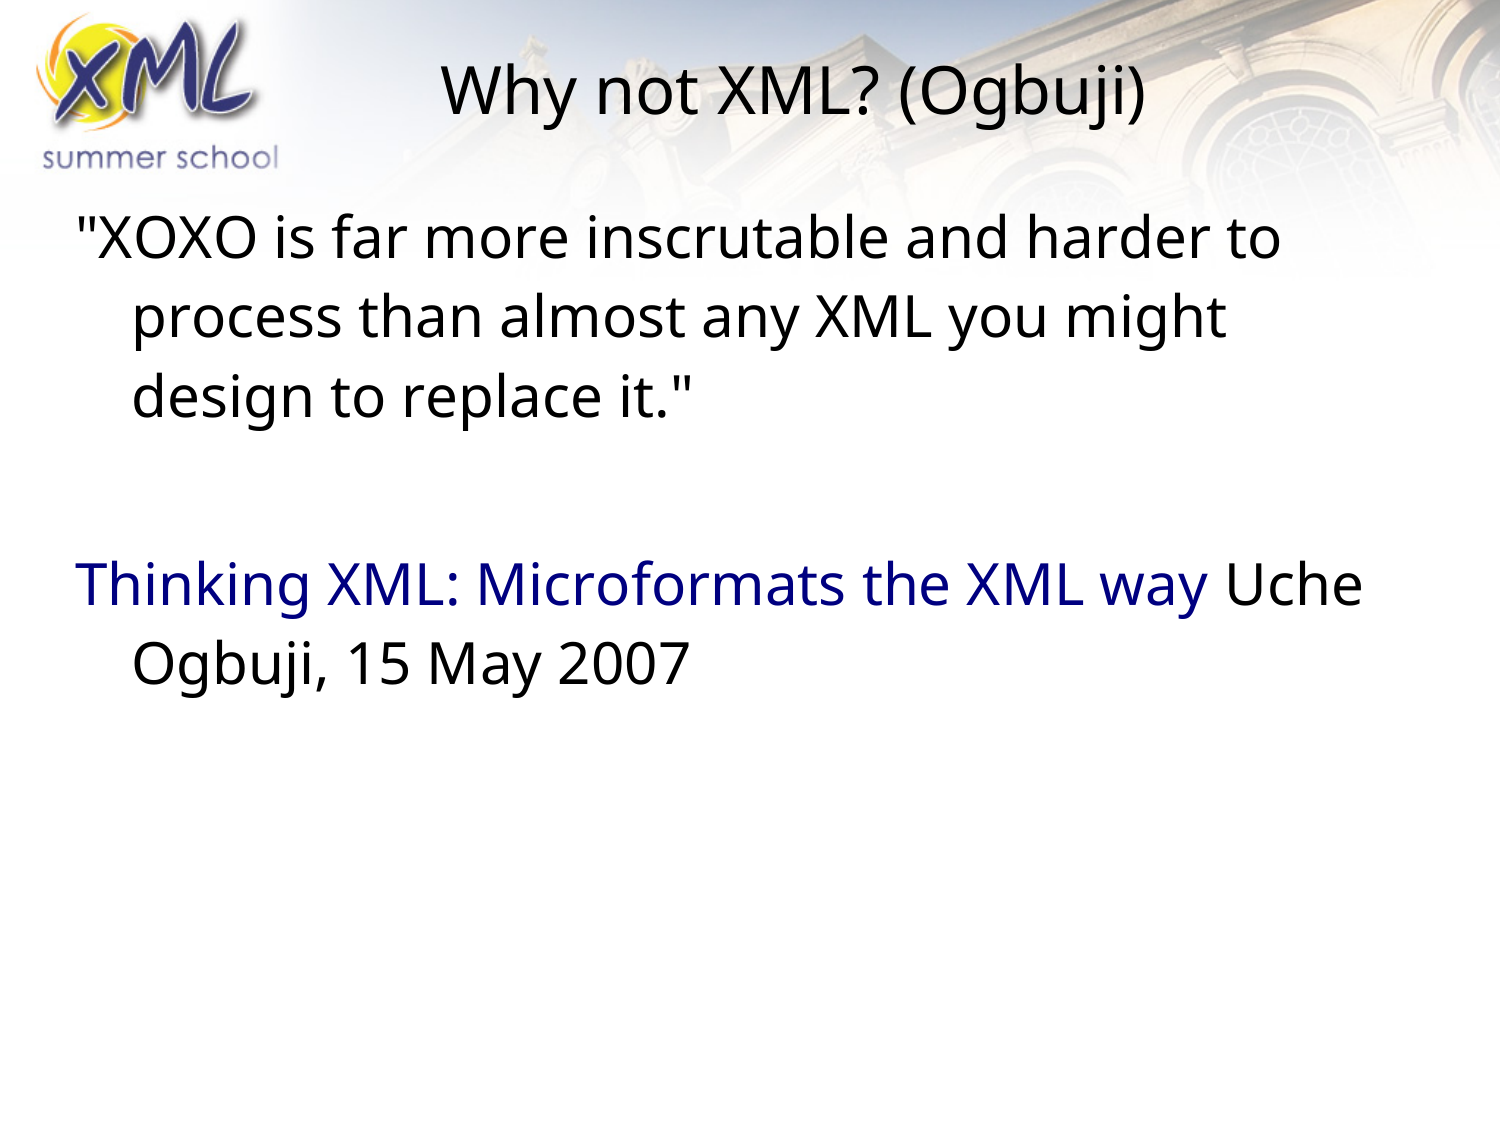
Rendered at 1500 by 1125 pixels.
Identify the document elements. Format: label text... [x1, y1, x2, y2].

list "XOXO is far more inscrutable and harder to process than almost any XML you might design to replace it." Thinking XML: Microformats the XML way Uche Ogbuji, 15 May 2007 [75, 195, 1426, 991]
title Why not XML? (Ogbuji) [281, 8, 1306, 170]
picture [0, 0, 1500, 1125]
